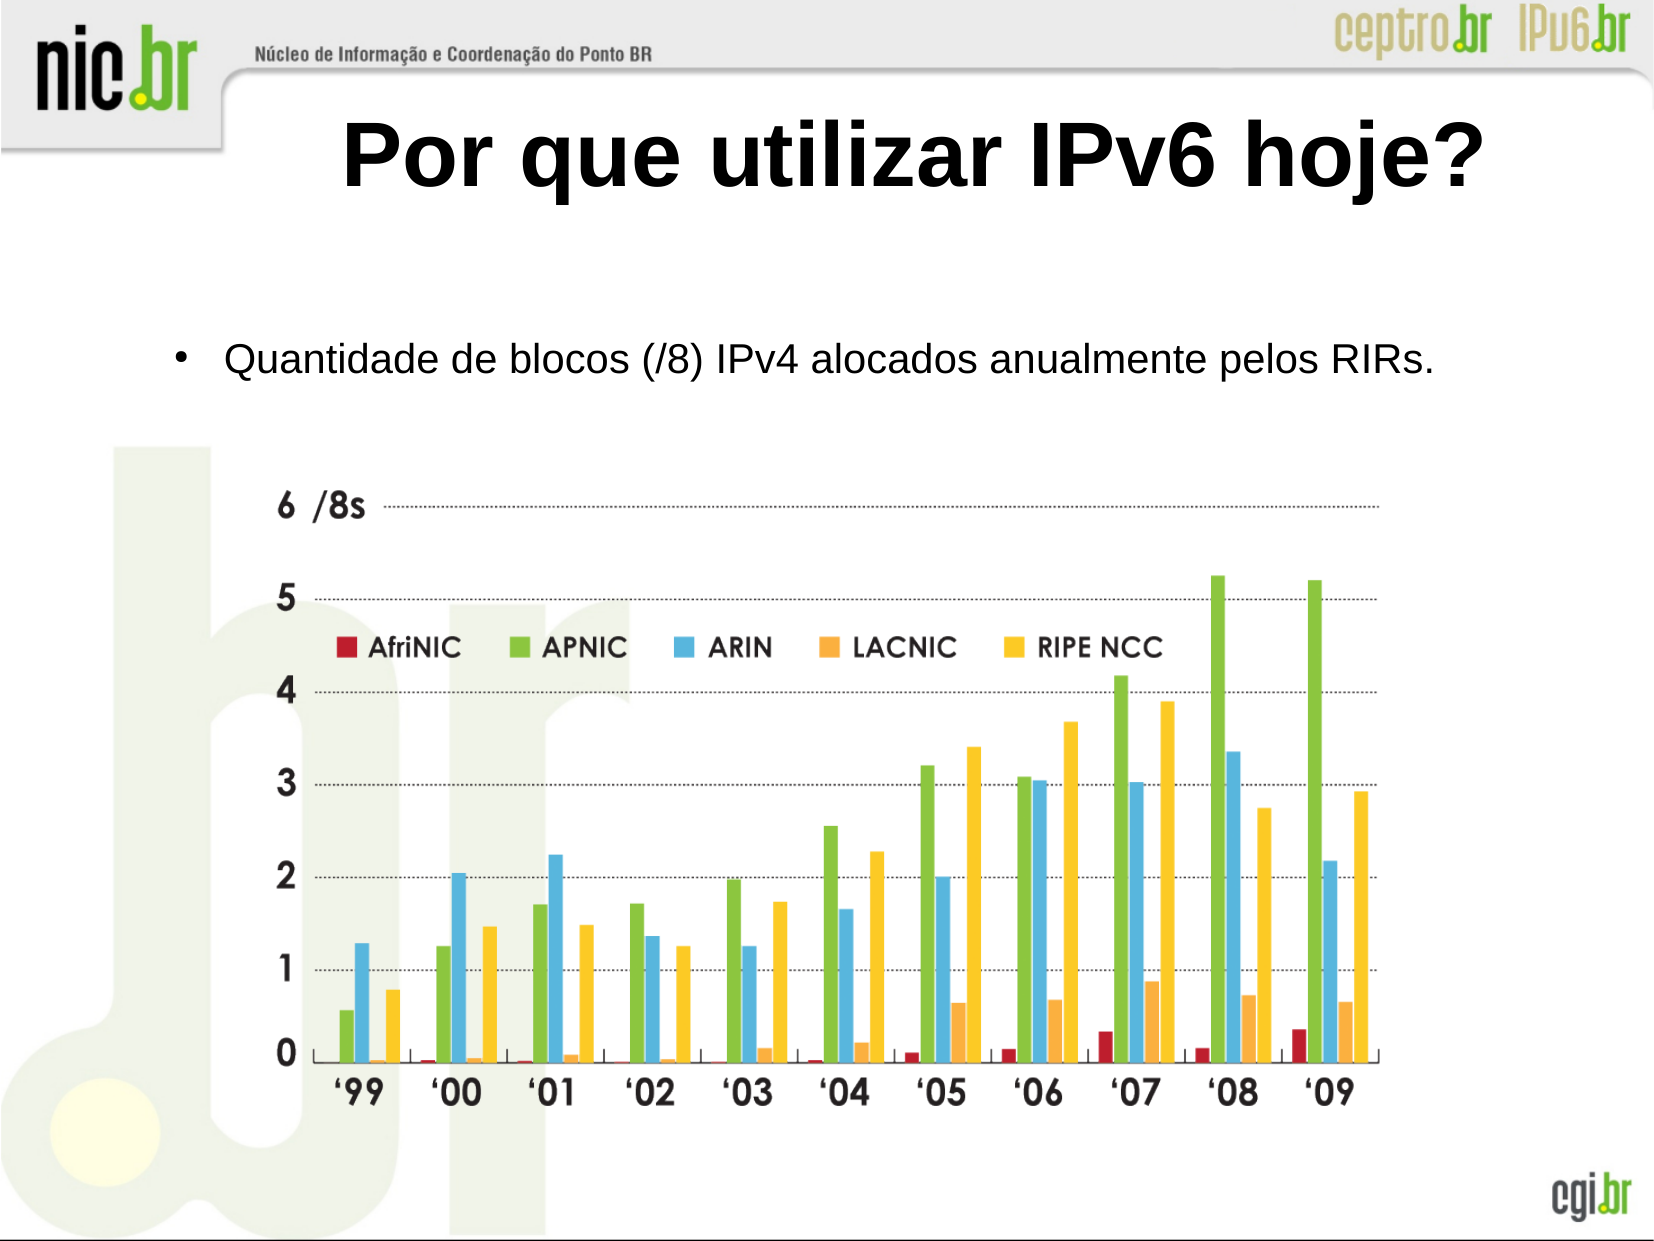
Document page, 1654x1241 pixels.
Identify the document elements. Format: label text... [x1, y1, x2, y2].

text_box Quantidade de blocos (/8) IPv4 alocados anualmente pelos RIRs. [159, 330, 1495, 384]
text_box Por que utilizar IPv6 hoje? [177, 97, 1654, 215]
picture [0, 0, 1654, 1241]
